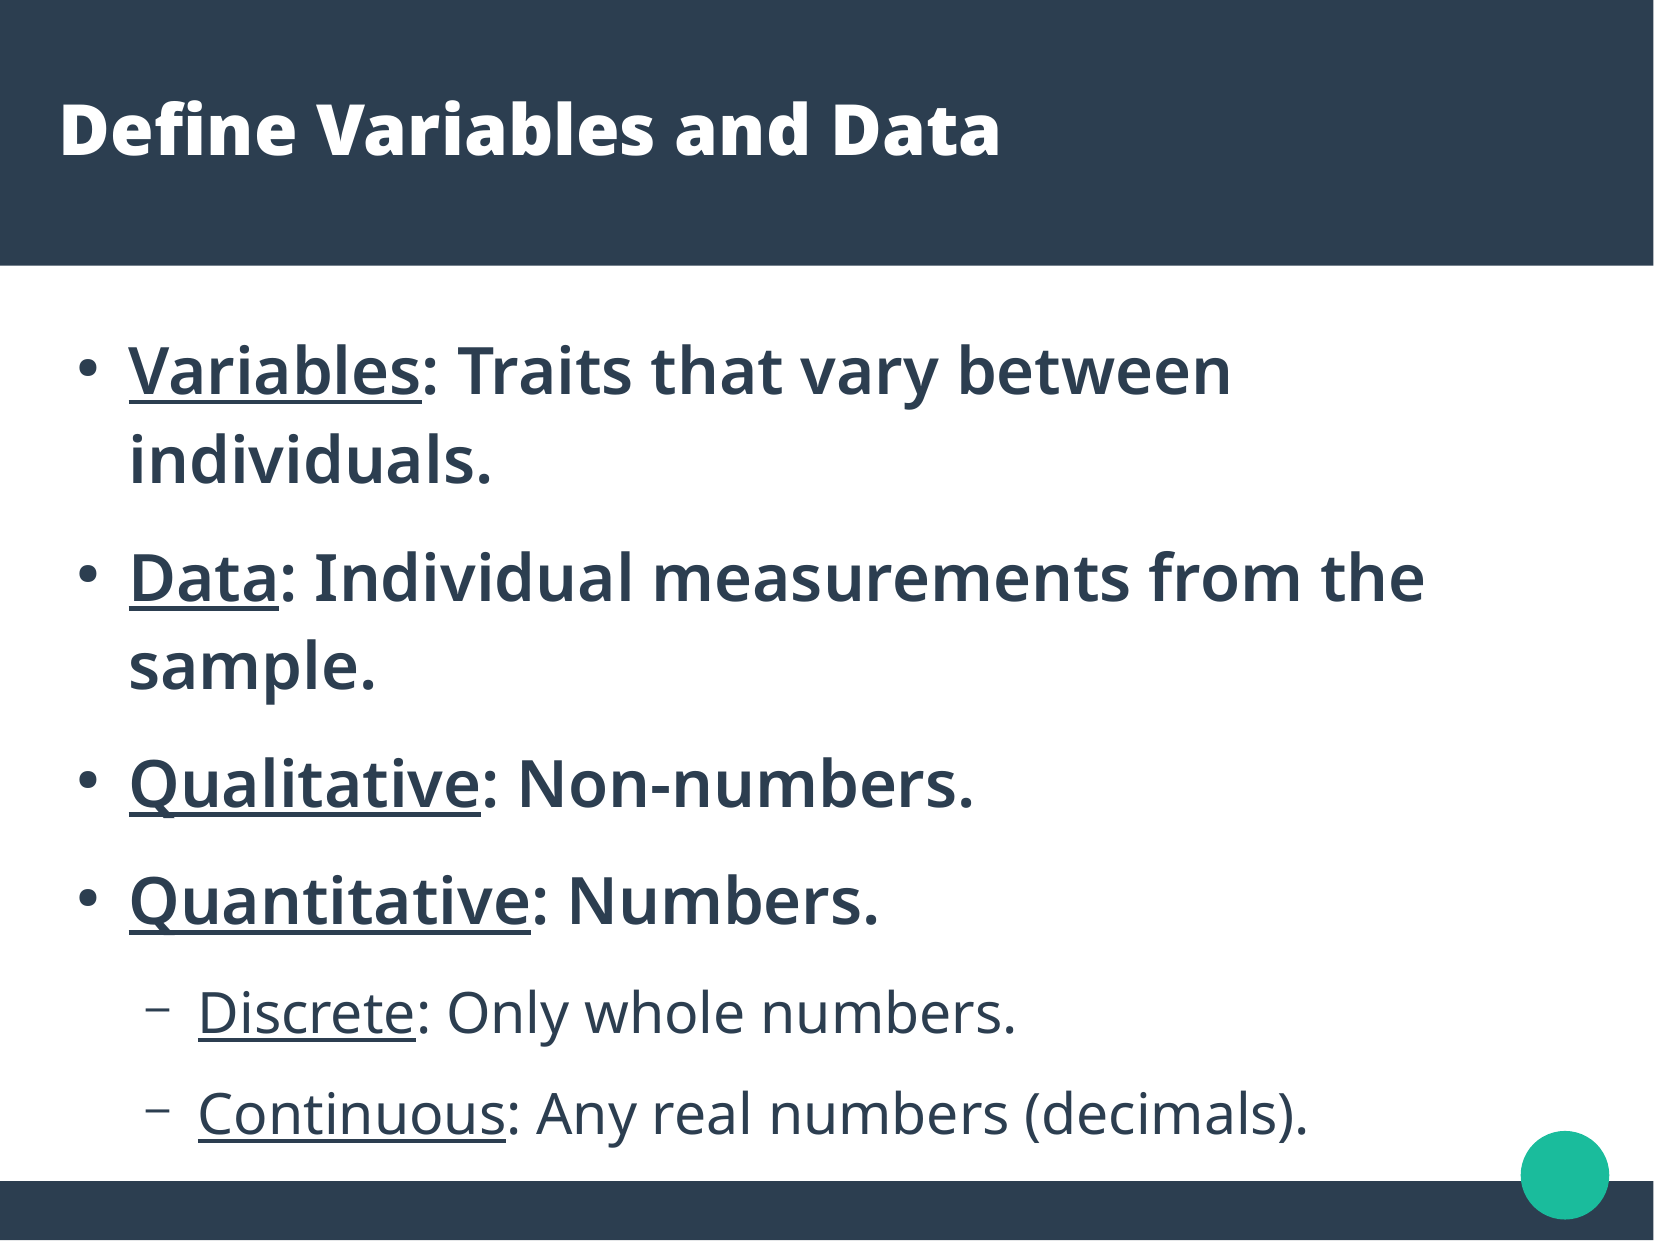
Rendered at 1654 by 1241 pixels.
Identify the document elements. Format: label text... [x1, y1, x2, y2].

title Define Variables and Data [59, 49, 1595, 207]
list Variables: Traits that vary between individuals. Data: Individual measurements from the sample. Qualitative: Non-numbers. Quantitative: Numbers. Discrete: Only whole numbers. Continuous: Any real numbers (decimals). [59, 324, 1595, 1152]
